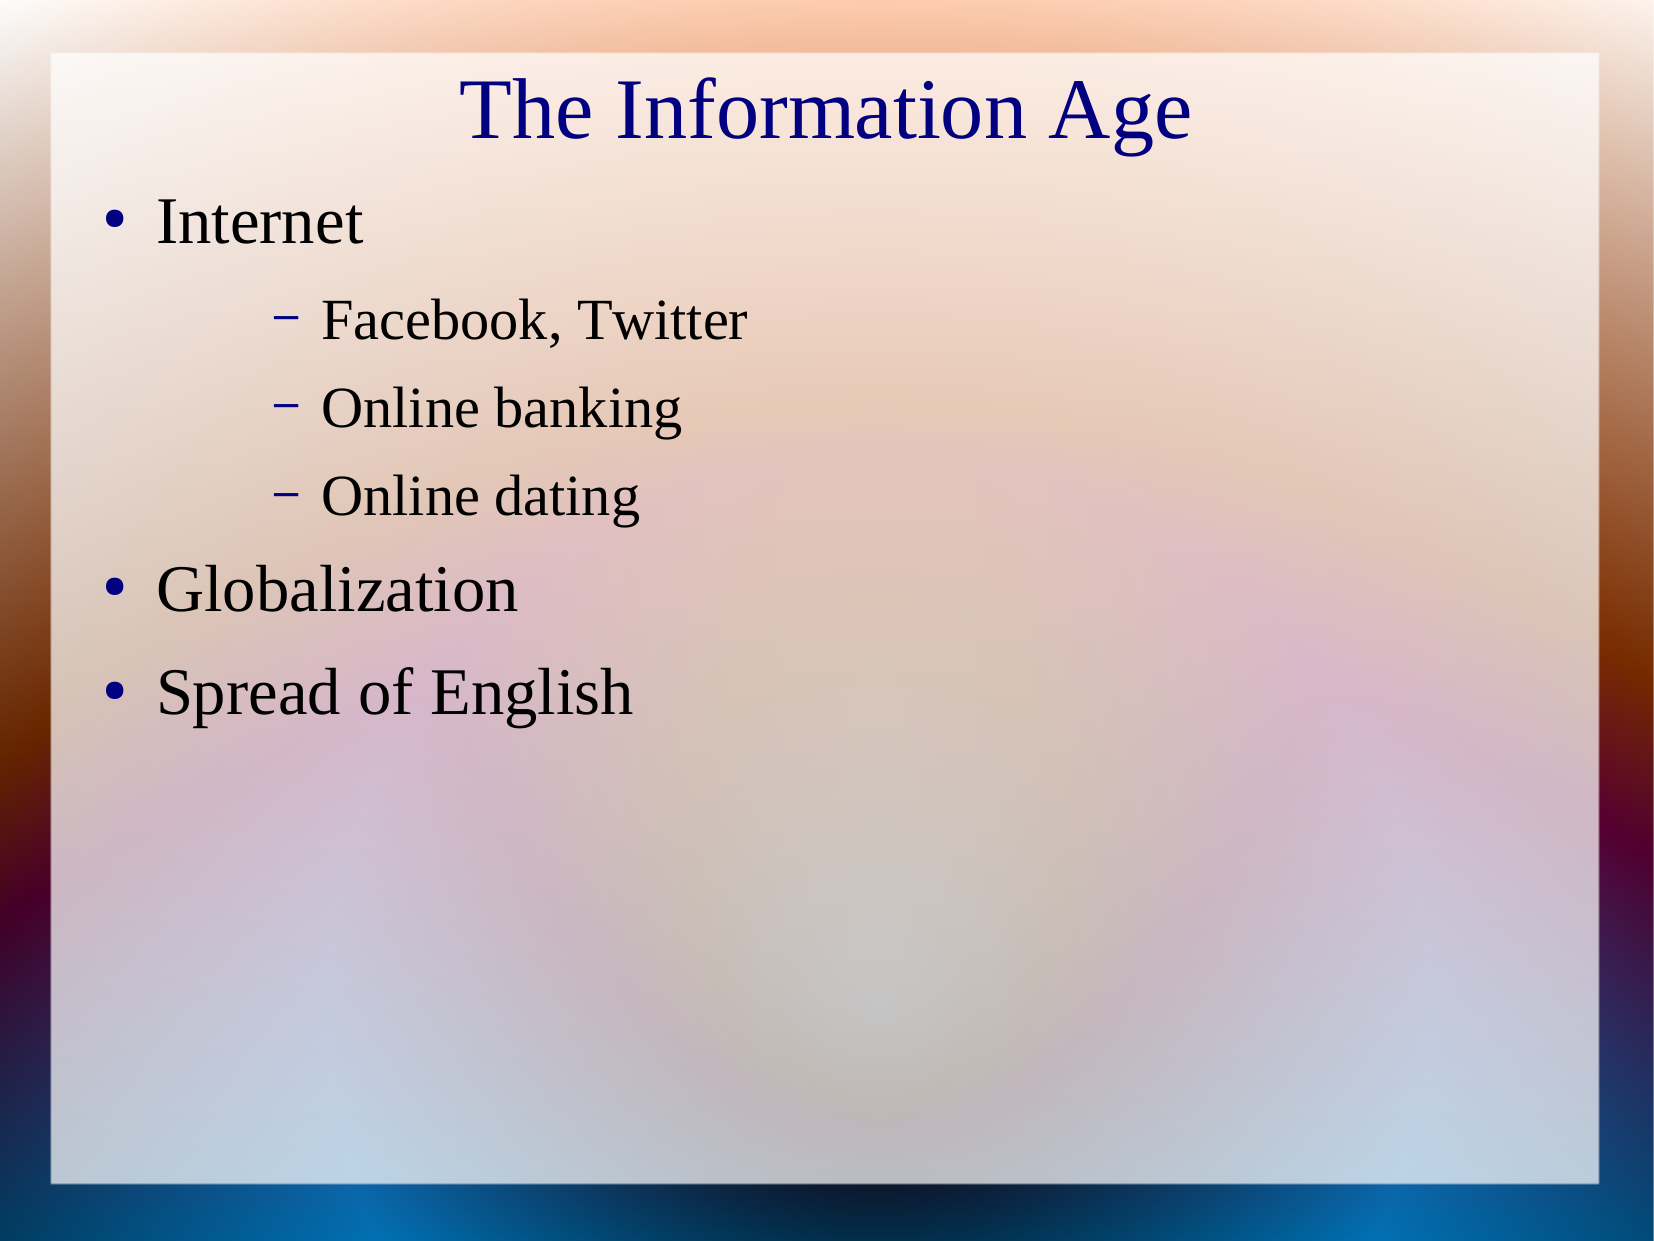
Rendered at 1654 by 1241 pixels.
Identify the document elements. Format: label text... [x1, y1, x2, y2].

list Internet Facebook, Twitter Online banking Online dating Globalization Spread of English [85, 183, 1574, 927]
title The Information Age [82, 5, 1571, 213]
picture [0, 0, 1654, 1241]
